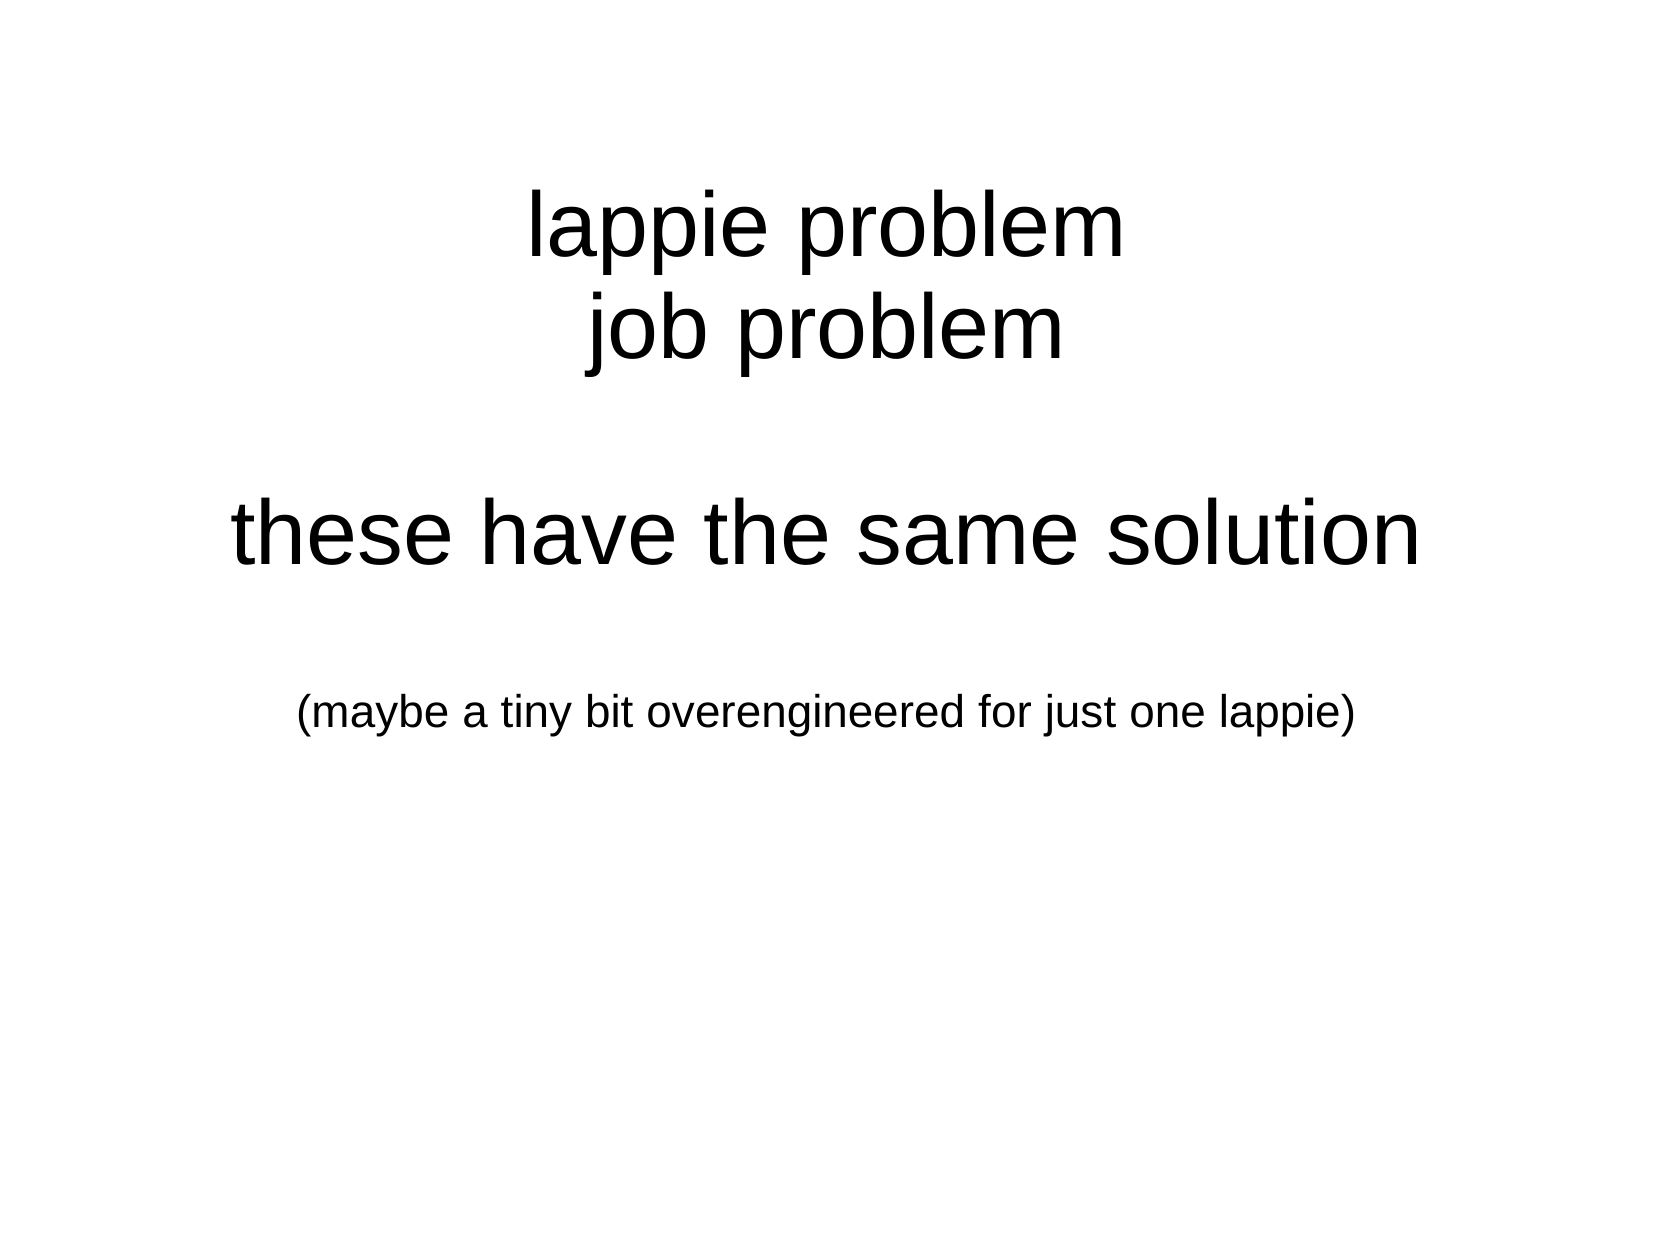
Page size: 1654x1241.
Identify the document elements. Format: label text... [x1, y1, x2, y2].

title lappie problem job problem these have the same solution (maybe a tiny bit overengineered for just one lappie) [82, 100, 1571, 811]
